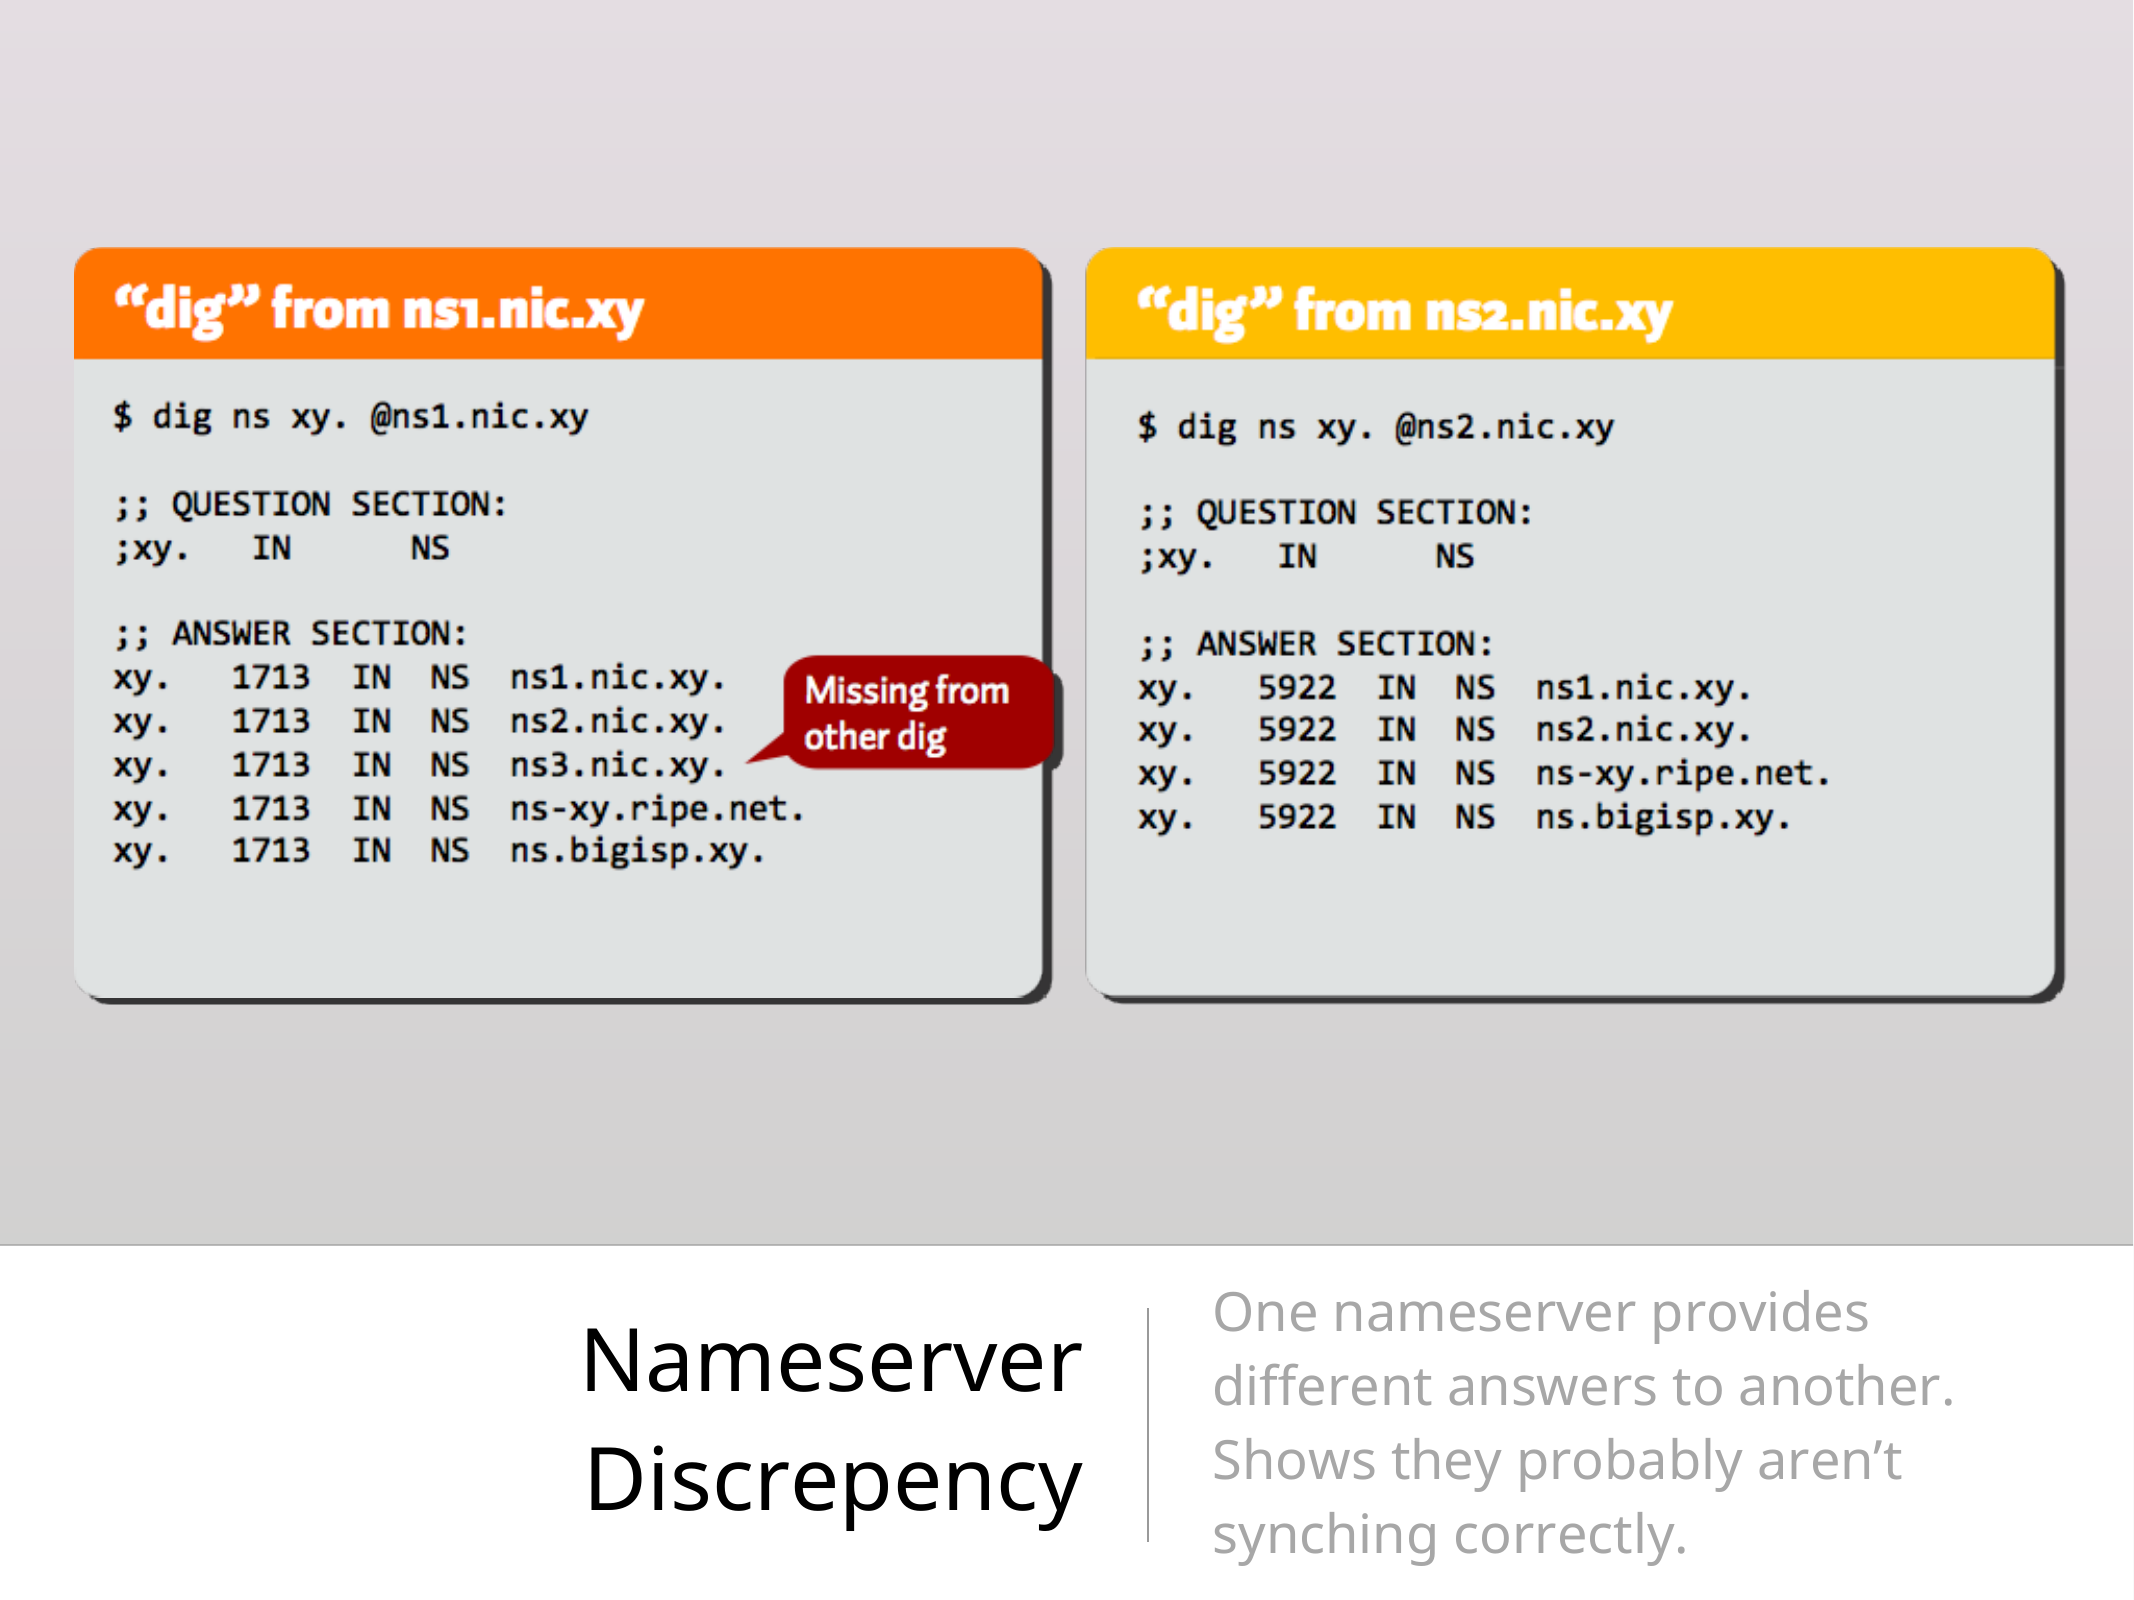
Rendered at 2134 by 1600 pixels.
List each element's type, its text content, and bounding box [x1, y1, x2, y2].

picture [0, 0, 2134, 1600]
title Nameserver Discrepency [110, 1277, 1092, 1557]
list One nameserver provides different answers to another. Shows they probably aren’t synching correctly. [1204, 1283, 2100, 1561]
